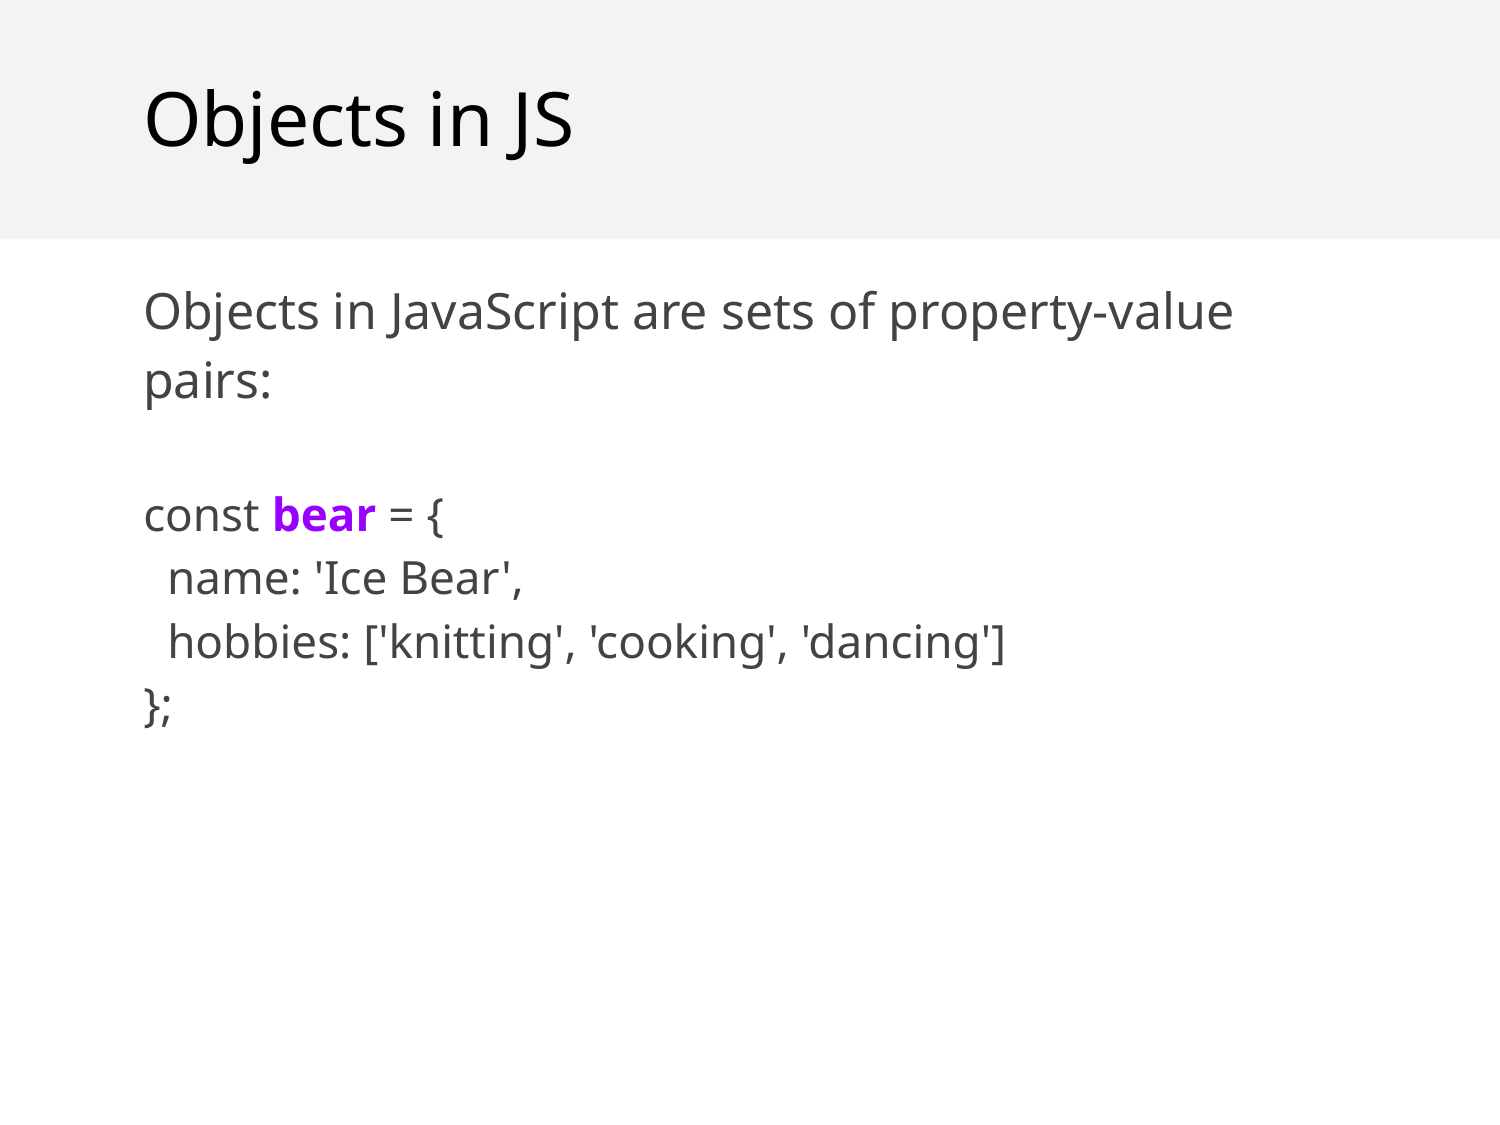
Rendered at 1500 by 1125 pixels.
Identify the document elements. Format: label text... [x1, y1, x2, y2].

title Objects in JS [128, 56, 1372, 183]
list Objects in JavaScript are sets of property-value pairs: const bear = { name: 'Ice Bear', hobbies: ['knitting', 'cooking', 'dancing'] }; [128, 255, 1372, 1004]
